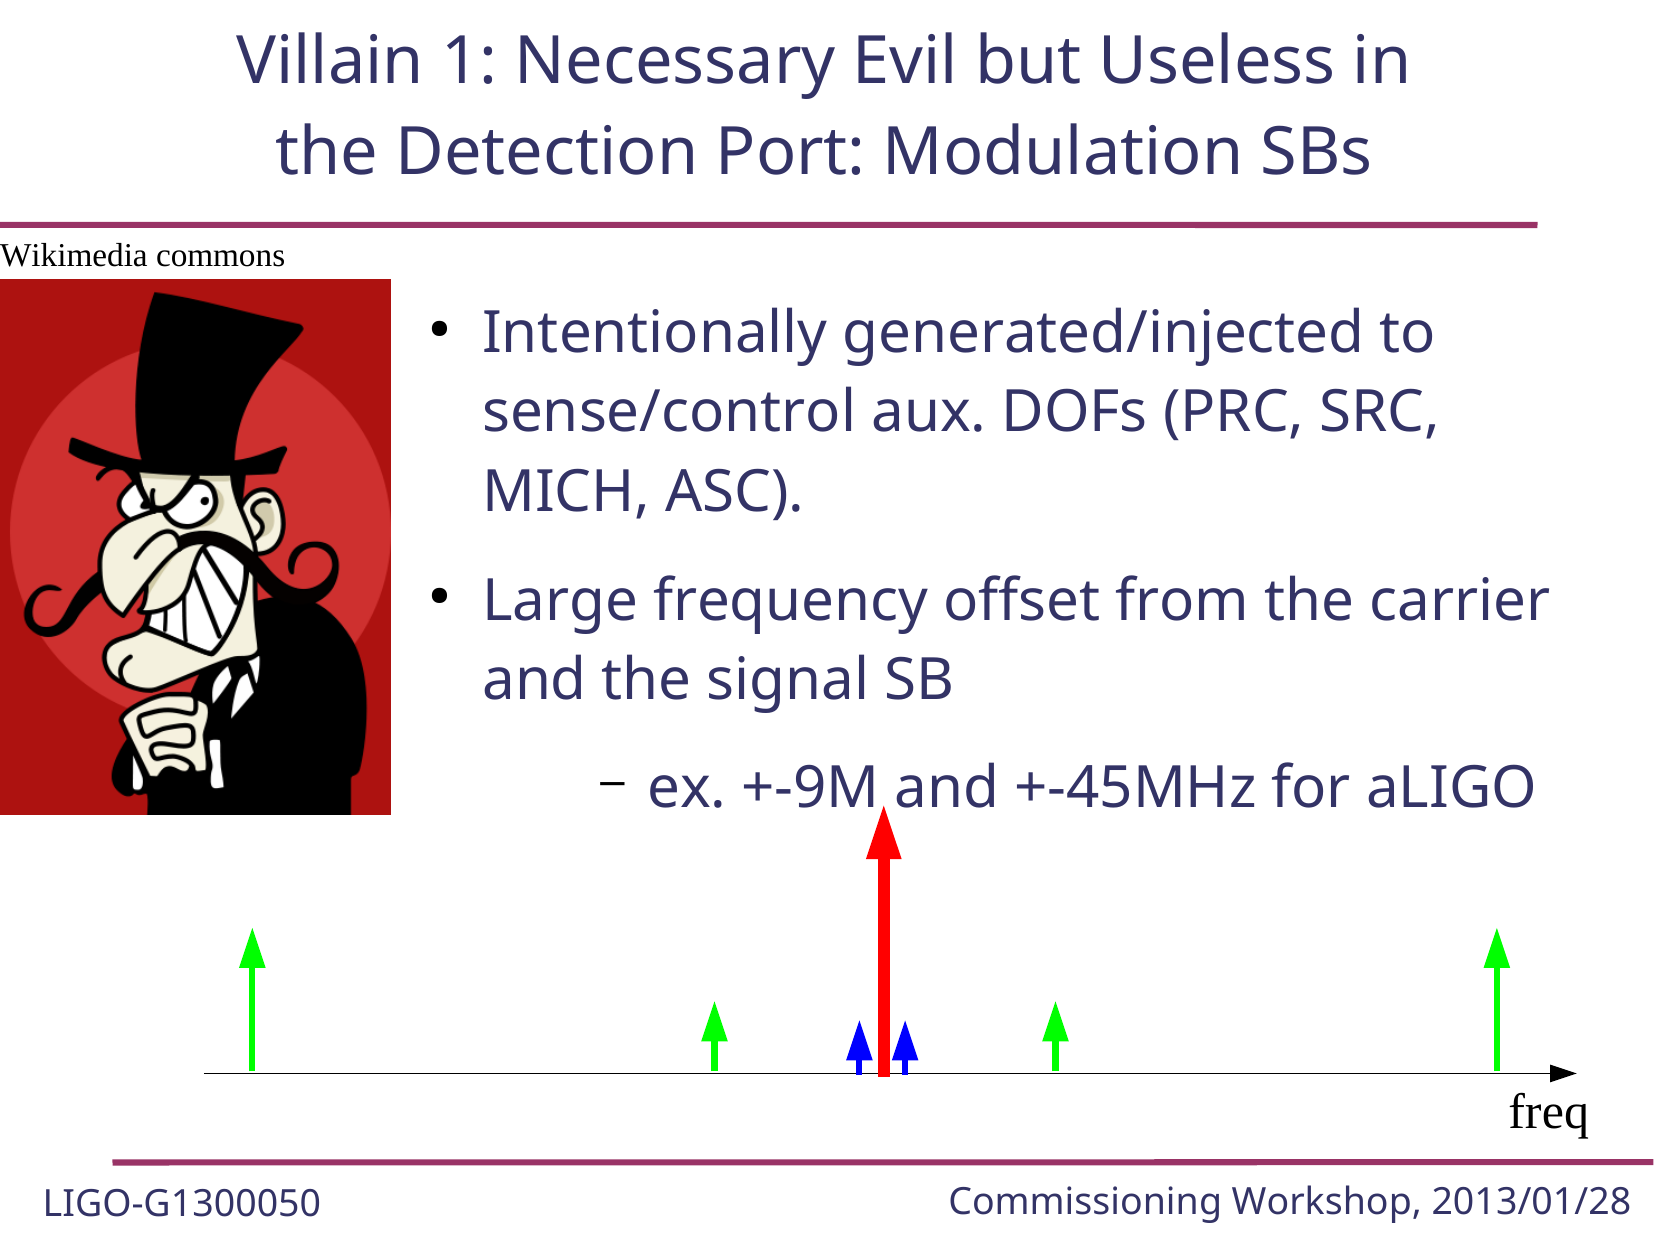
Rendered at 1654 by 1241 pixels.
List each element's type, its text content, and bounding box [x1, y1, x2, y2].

title Villain 1: Necessary Evil but Useless in the Detection Port: Modulation SBs [187, 0, 1463, 208]
list Intentionally generated/injected to sense/control aux. DOFs (PRC, SRC, MICH, ASC). Large frequency offset from the carrier and the signal SB ex. +-9M and +-45MHz for aLIGO [411, 290, 1583, 1010]
picture [0, 279, 391, 815]
text_box Wikimedia commons [0, 236, 342, 292]
text_box freq [1508, 1083, 1590, 1145]
